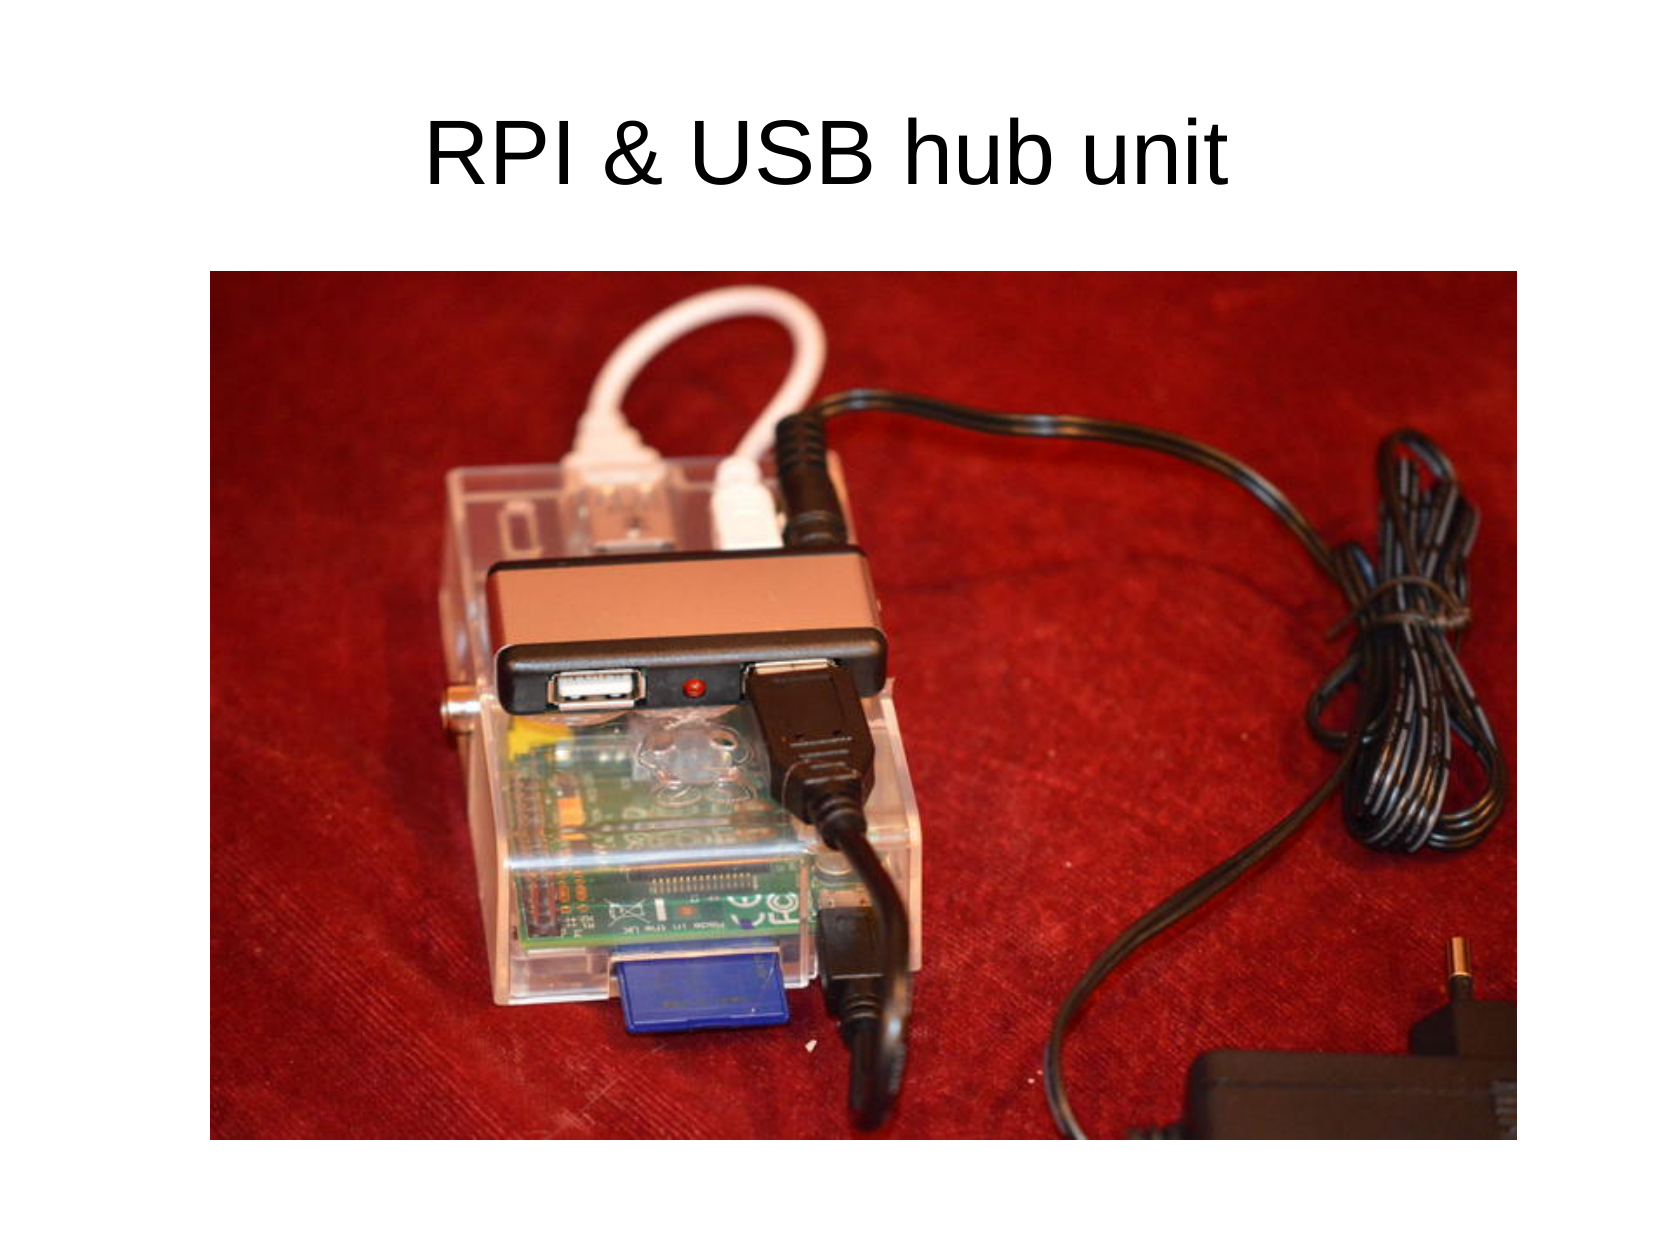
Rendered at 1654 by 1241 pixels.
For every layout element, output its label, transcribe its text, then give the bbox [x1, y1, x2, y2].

picture [210, 271, 1517, 1141]
title RPI & USB hub unit [82, 49, 1571, 257]
